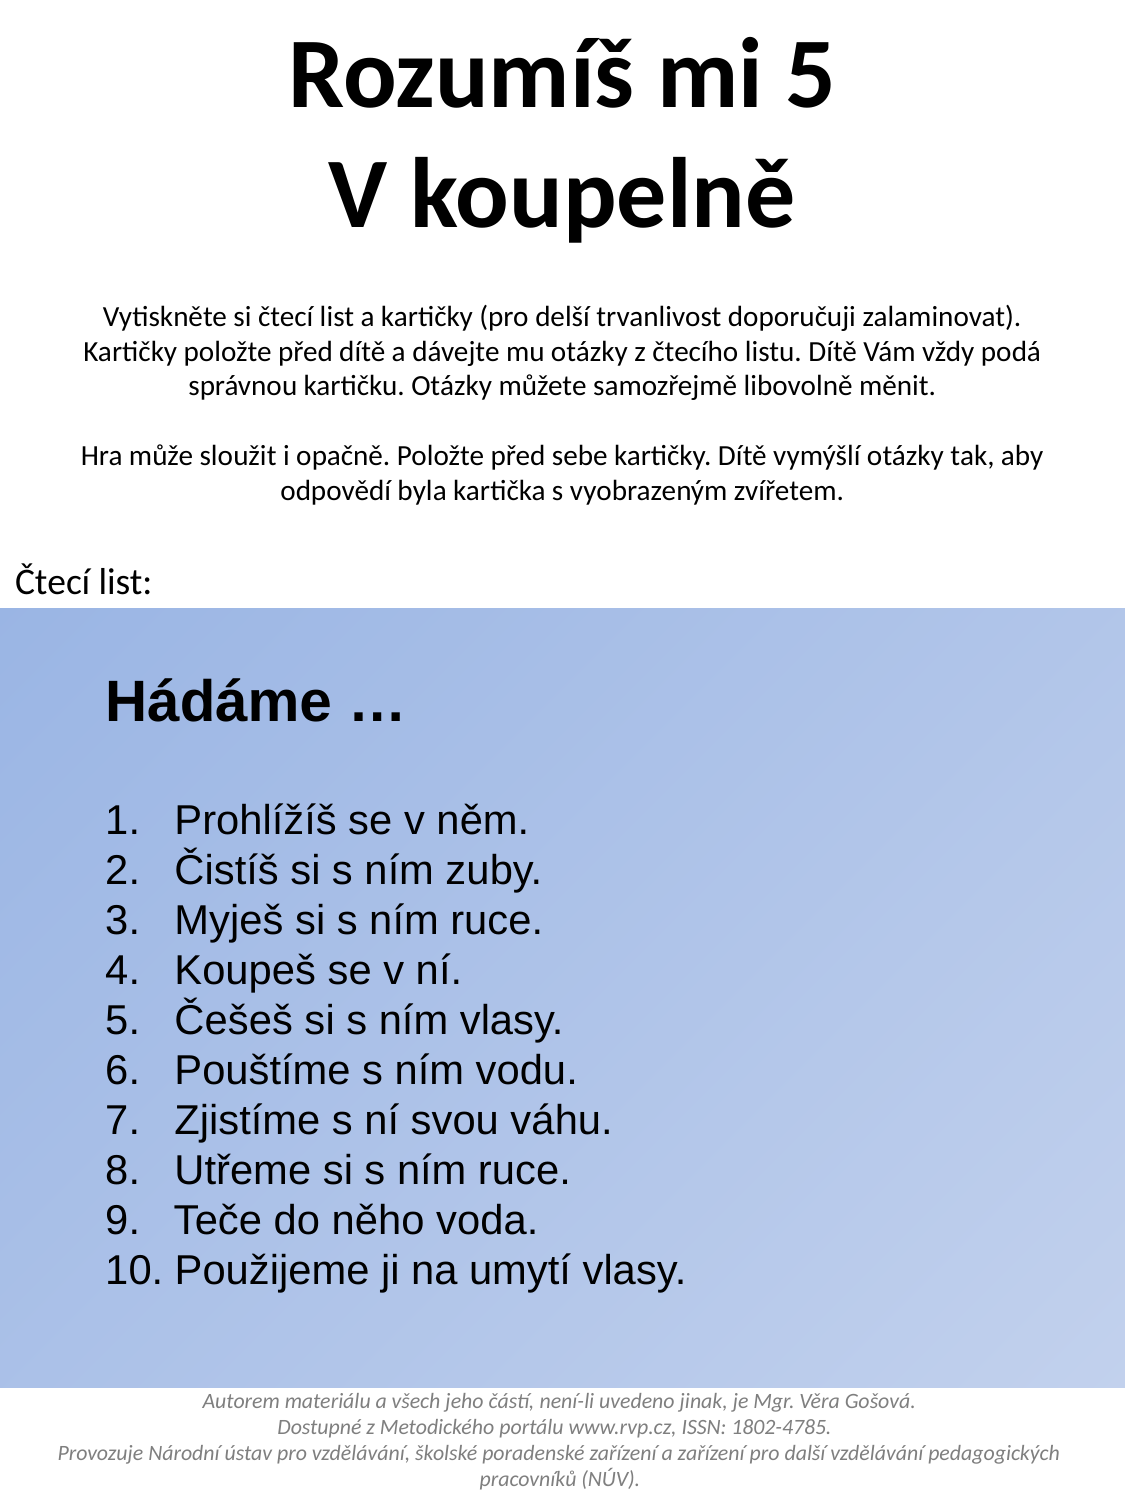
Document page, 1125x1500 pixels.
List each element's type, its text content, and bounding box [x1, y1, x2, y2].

text_box Čtecí list: [0, 549, 170, 608]
text_box [0, 608, 1125, 1388]
text_box Hádáme … 1. Prohlížíš se v něm. 2. Čistíš si s ním zuby. 3. Myješ si s ním ruce. 4. Koupeš se v ní. 5. Češeš si s ním vlasy. 6. Pouštíme s ním vodu. 7. Zjistíme s ní svou váhu. 8. Utřeme si s ním ruce. 9. Teče do něho voda. 10. Použijeme ji na umytí vlasy. [90, 655, 1090, 1307]
text_box Rozumíš mi 5 V koupelně [31, 0, 1094, 258]
text_box Autorem materiálu a všech jeho částí, není-li uvedeno jinak, je Mgr. Věra Gošová. Dostupné z Metodického portálu www.rvp.cz, ISSN: 1802-4785. Provozuje Národní ústav pro vzdělávání, školské poradenské zařízení a zařízení pro další vzdělávání pedagogických pracovníků (NÚV). [0, 1388, 1122, 1499]
text_box Vytiskněte si čtecí list a kartičky (pro delší trvanlivost doporučuji zalaminovat). Kartičky položte před dítě a dávejte mu otázky z čtecího listu. Dítě Vám vždy podá správnou kartičku. Otázky můžete samozřejmě libovolně měnit. Hra může sloužit i opačně. Položte před sebe kartičky. Dítě vymýšlí otázky tak, aby odpovědí byla kartička s vyobrazeným zvířetem. [42, 289, 1083, 552]
